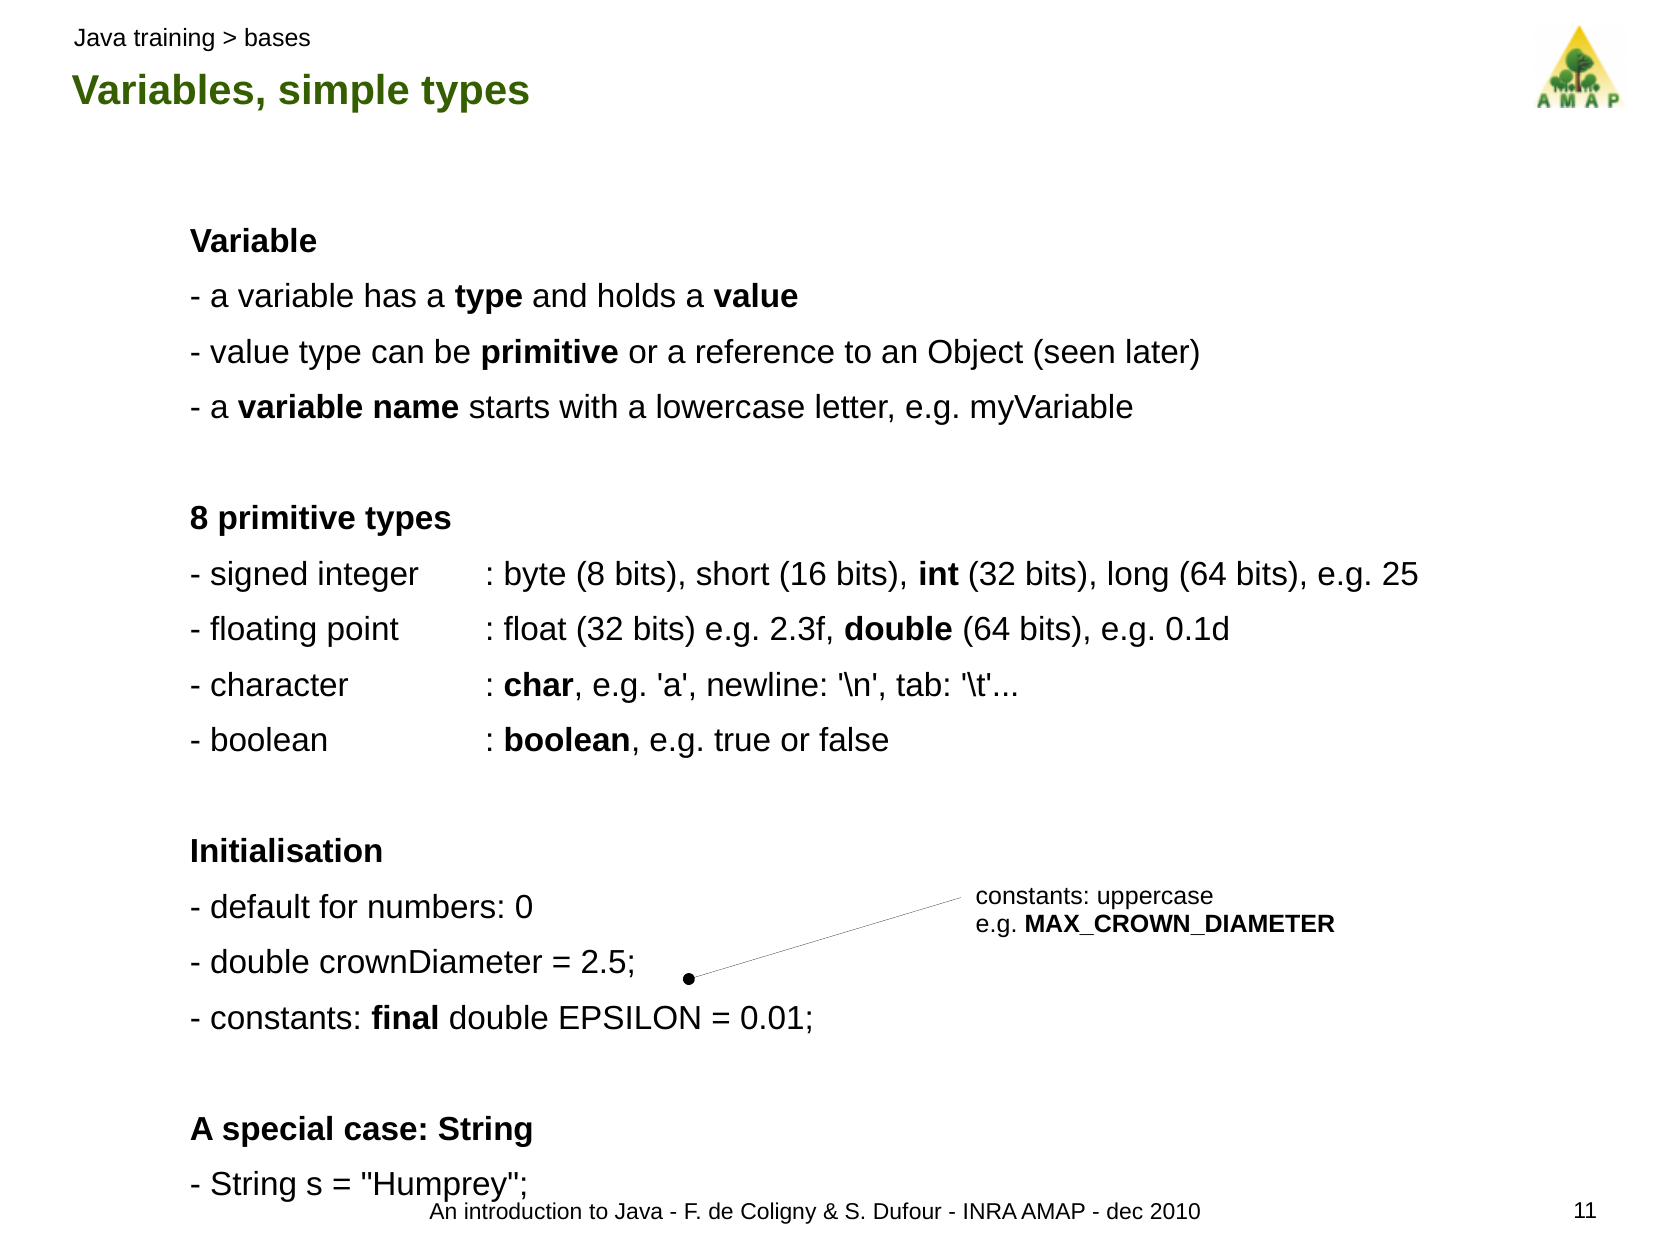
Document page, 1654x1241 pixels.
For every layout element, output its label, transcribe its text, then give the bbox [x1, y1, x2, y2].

text_box Variables, simple types [56, 59, 1120, 121]
picture [1533, 25, 1627, 108]
text_box constants: uppercase e.g. MAX_CROWN_DIAMETER [960, 874, 1440, 946]
text_box Variable - a variable has a type and holds a value - value type can be primitive or a reference to an Object (seen later) - a variable name starts with a lowercase letter, e.g. myVariable 8 primitive types - signed integer : byte (8 bits), short (16 bits), int (32 bits), long (64 bits), e.g. 25 - floating point : float (32 bits) e.g. 2.3f, double (64 bits), e.g. 0.1d - character : char, e.g. 'a', newline: '\n', tab: '\t'... - boolean : boolean, e.g. true or false Initialisation - default for numbers: 0 - double crownDiameter = 2.5; - constants: final double EPSILON = 0.01; A special case: String - String s = "Humprey"; [175, 196, 1628, 1241]
text_box Java training > bases [59, 16, 1004, 60]
